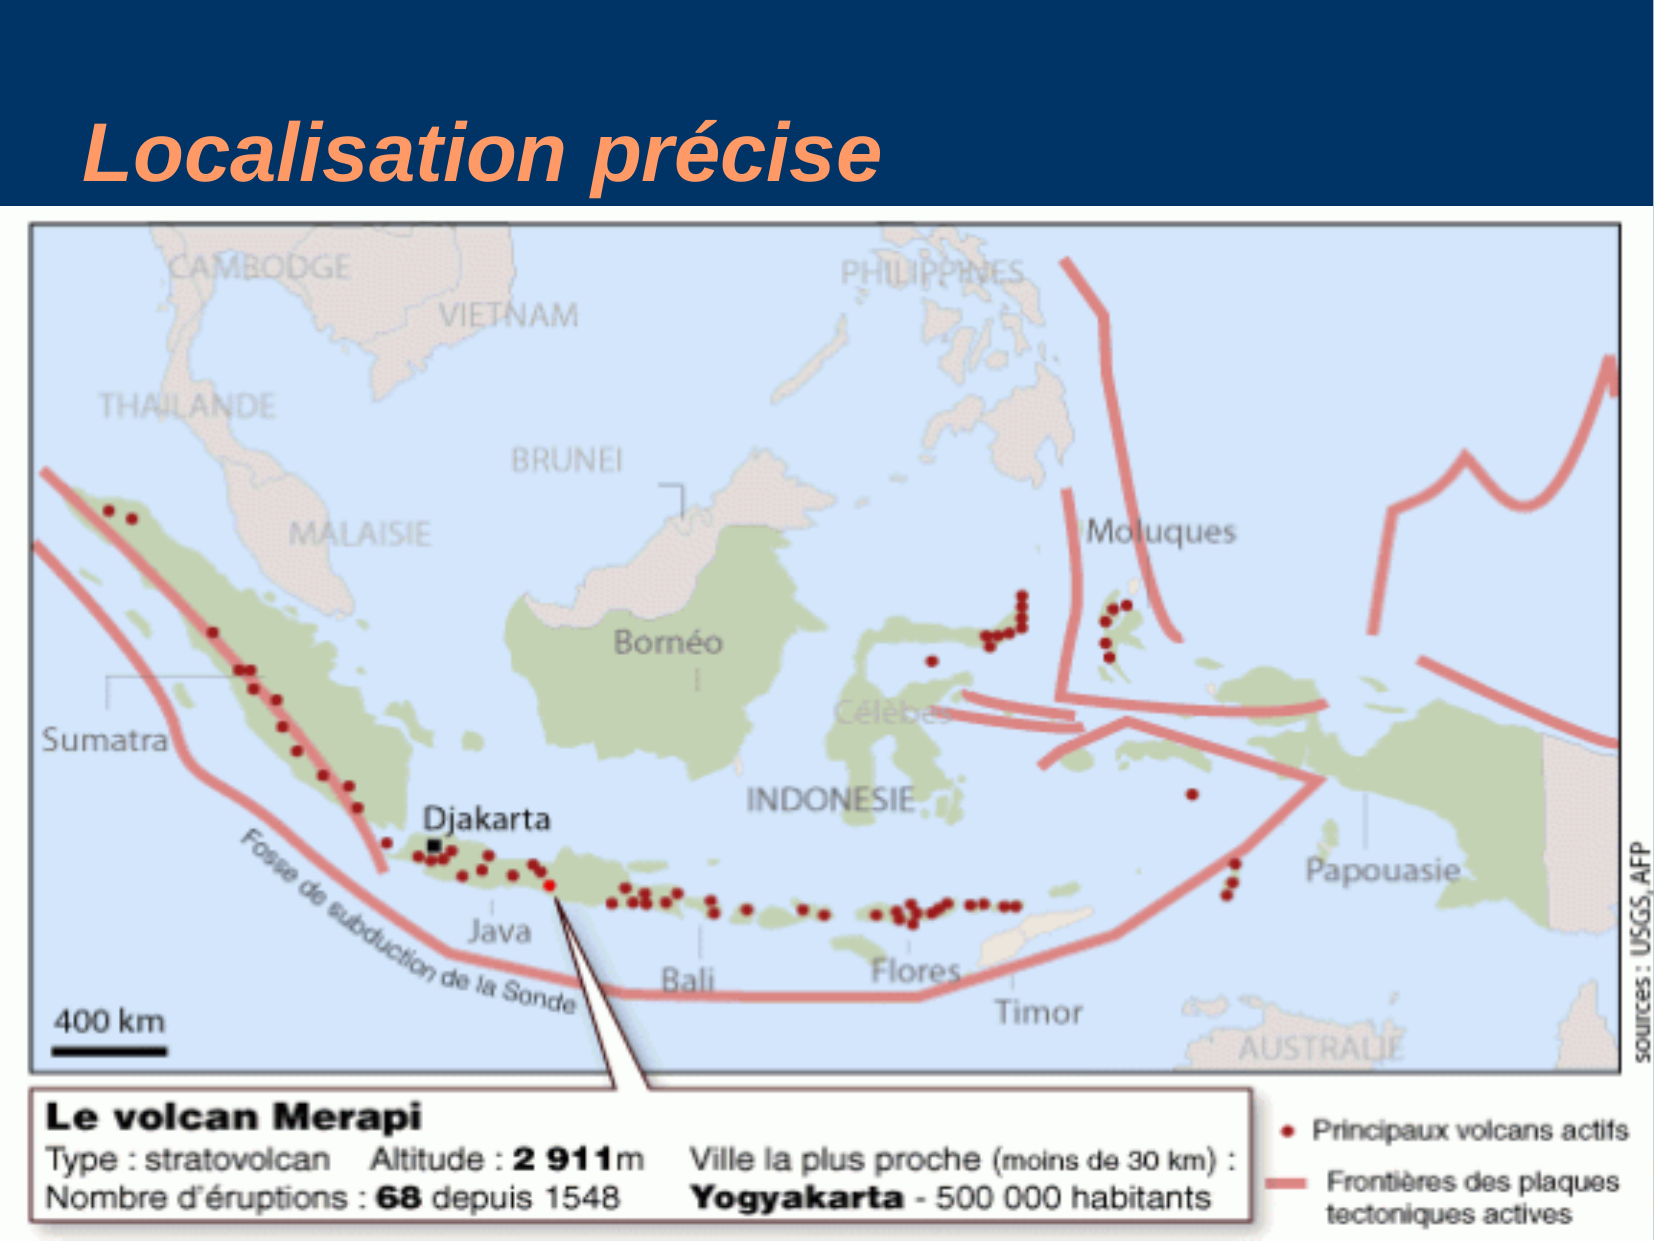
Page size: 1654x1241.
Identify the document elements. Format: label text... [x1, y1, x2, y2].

title Localisation précise [82, 49, 1571, 206]
picture [0, 206, 1654, 1241]
